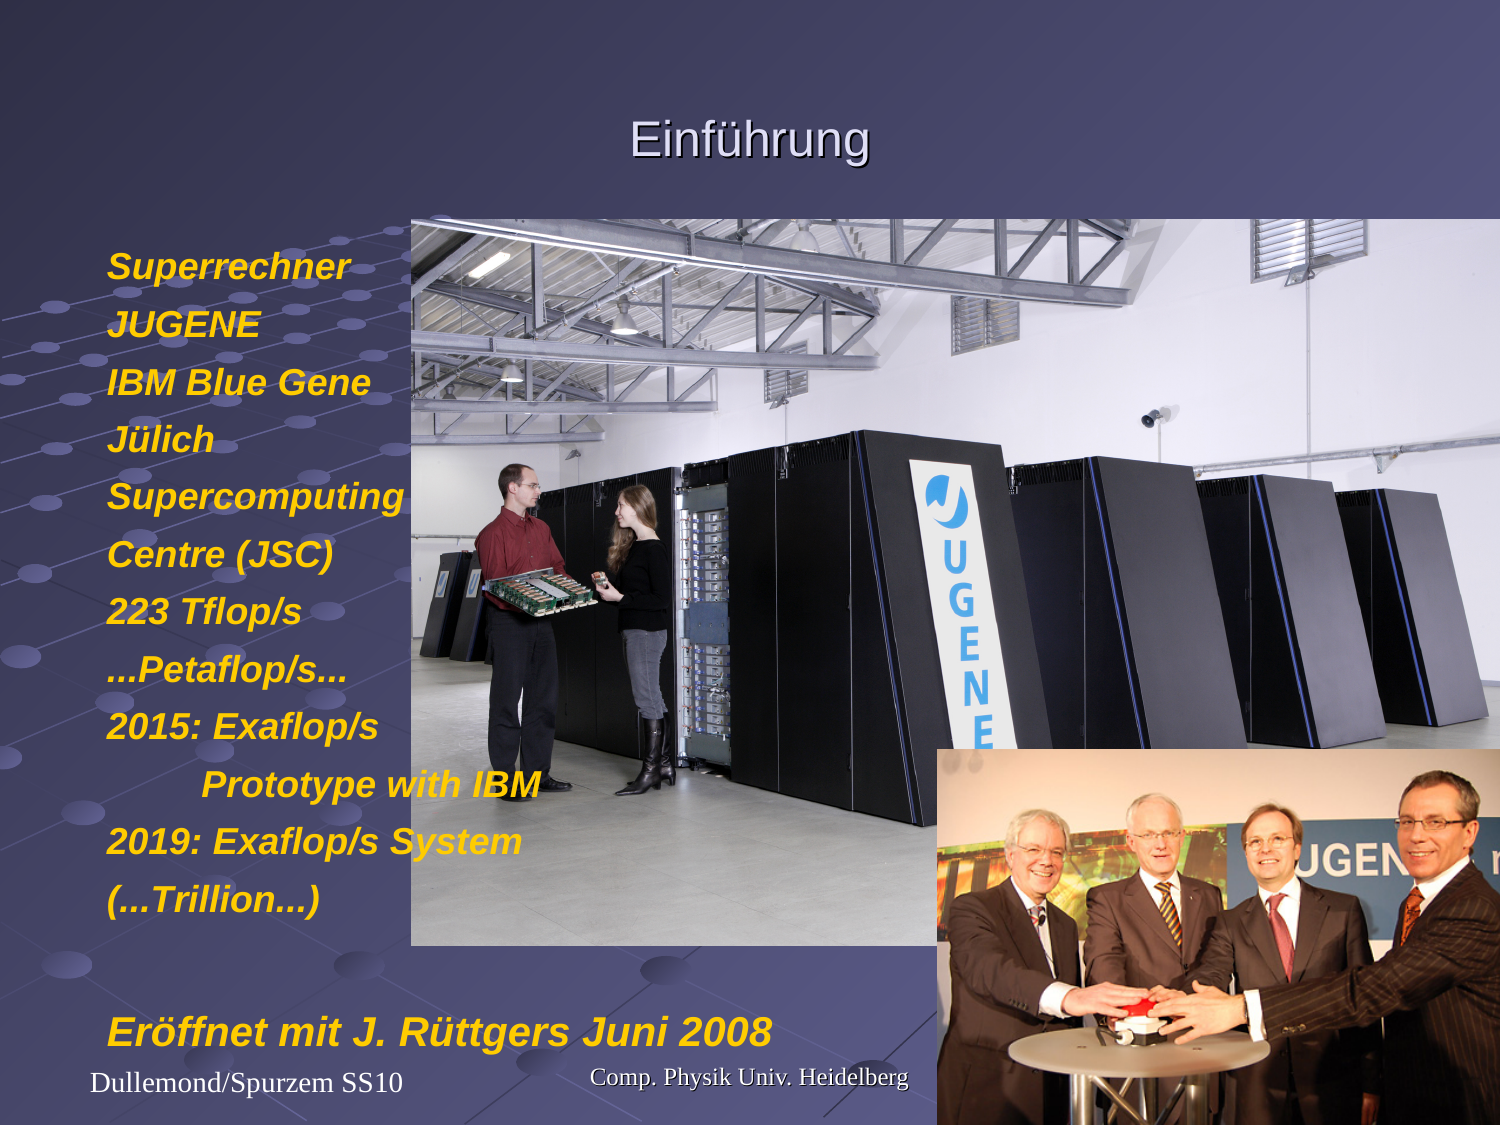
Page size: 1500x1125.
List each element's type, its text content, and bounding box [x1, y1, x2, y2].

text_box Superrechner JUGENE IBM Blue Gene Jülich Supercomputing Centre (JSC)‏ 223 Tflop/s ...Petaflop/s... 2015: Exaflop/s Prototype with IBM 2019: Exaflop/s System (...Trillion...) Eröffnet mit J. Rüttgers Juni 2008 [92, 234, 788, 1063]
title Einführung [75, 45, 1426, 233]
picture [411, 219, 1500, 1125]
